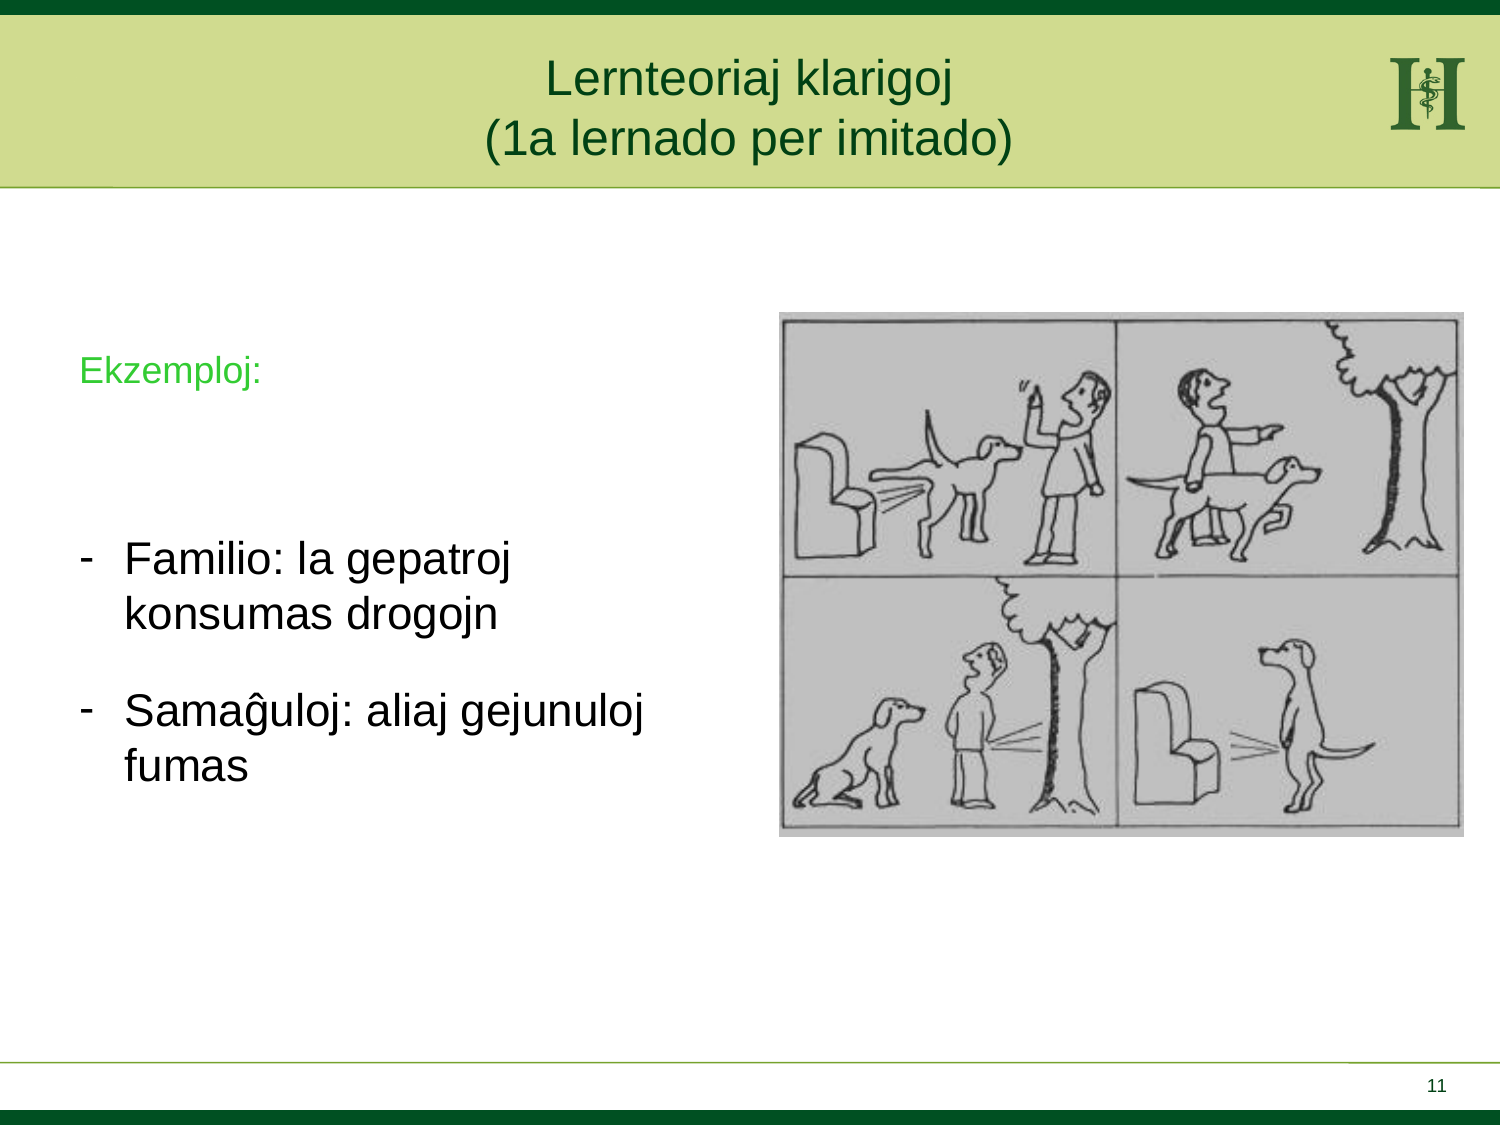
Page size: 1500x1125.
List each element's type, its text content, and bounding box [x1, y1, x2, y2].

list Ekzemploj: Familio: la gepatroj konsumas drogojn Samaĝuloj: aliaj gejunuloj fumas [53, 236, 739, 1045]
picture [779, 312, 1464, 837]
picture [0, 15, 1500, 186]
title Lernteoriaj klarigoj (1a lernado per imitado) [52, 24, 1447, 174]
